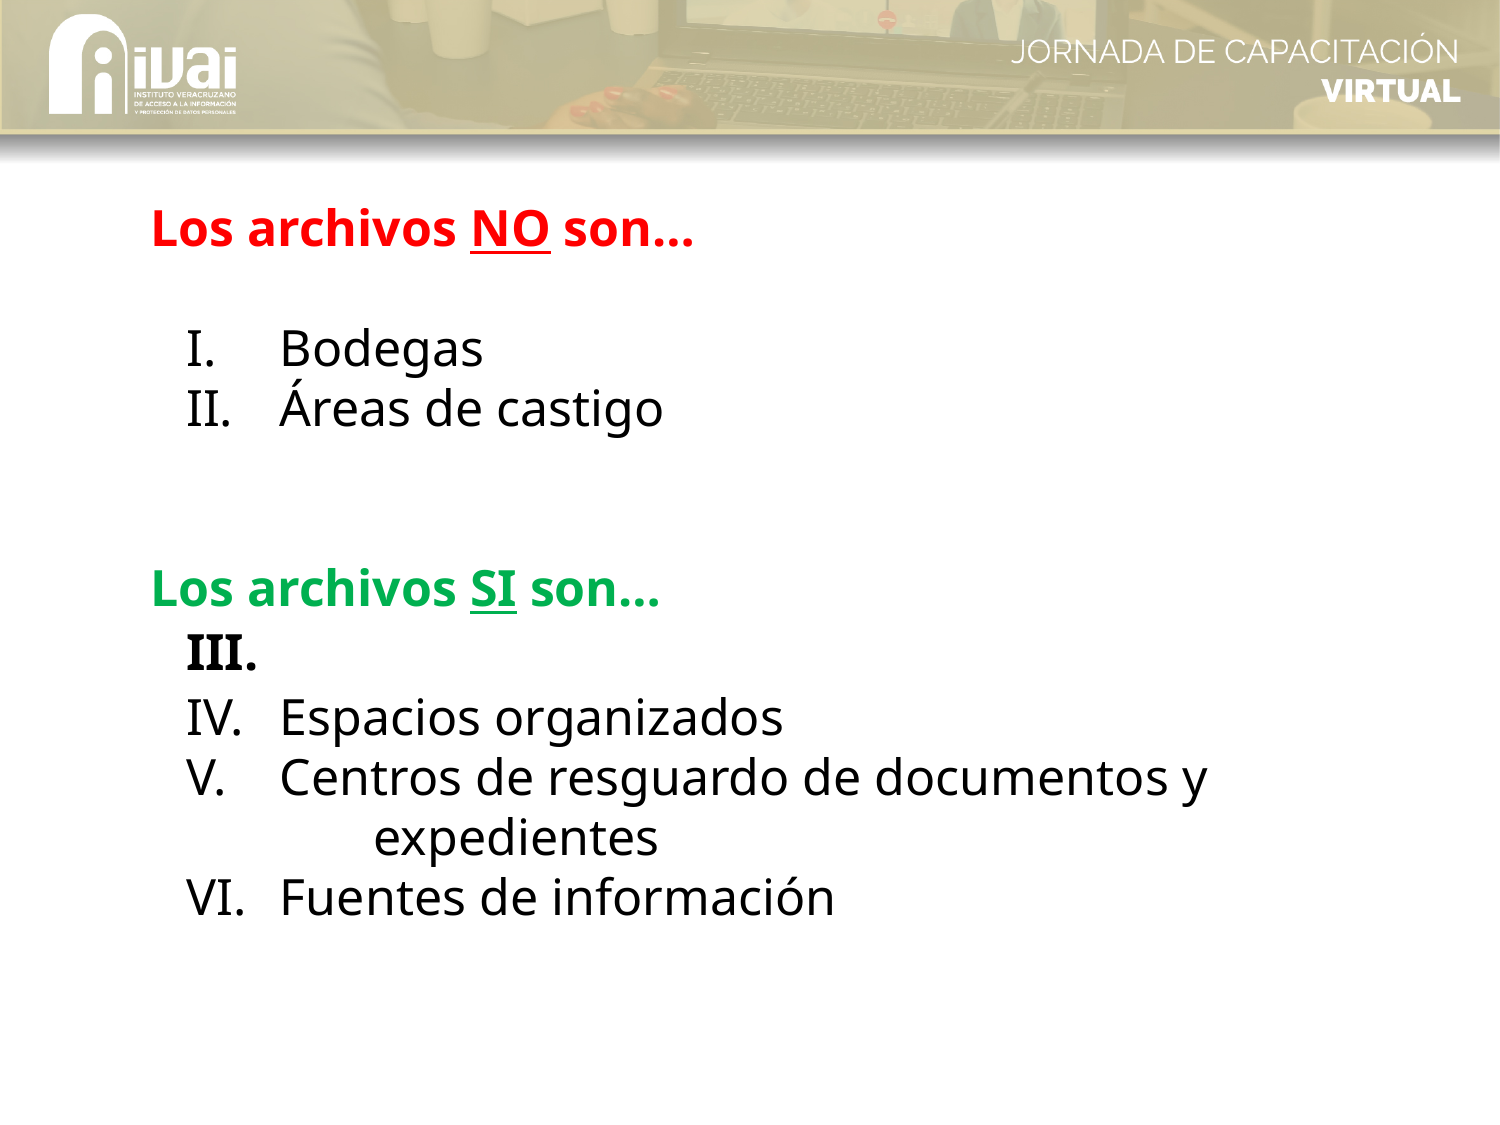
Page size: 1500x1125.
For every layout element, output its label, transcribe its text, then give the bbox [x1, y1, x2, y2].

text_box Los archivos NO son… Bodegas Áreas de castigo Los archivos SI son… Espacios organizados Centros de resguardo de documentos y expedientes Fuentes de información [135, 189, 1359, 933]
